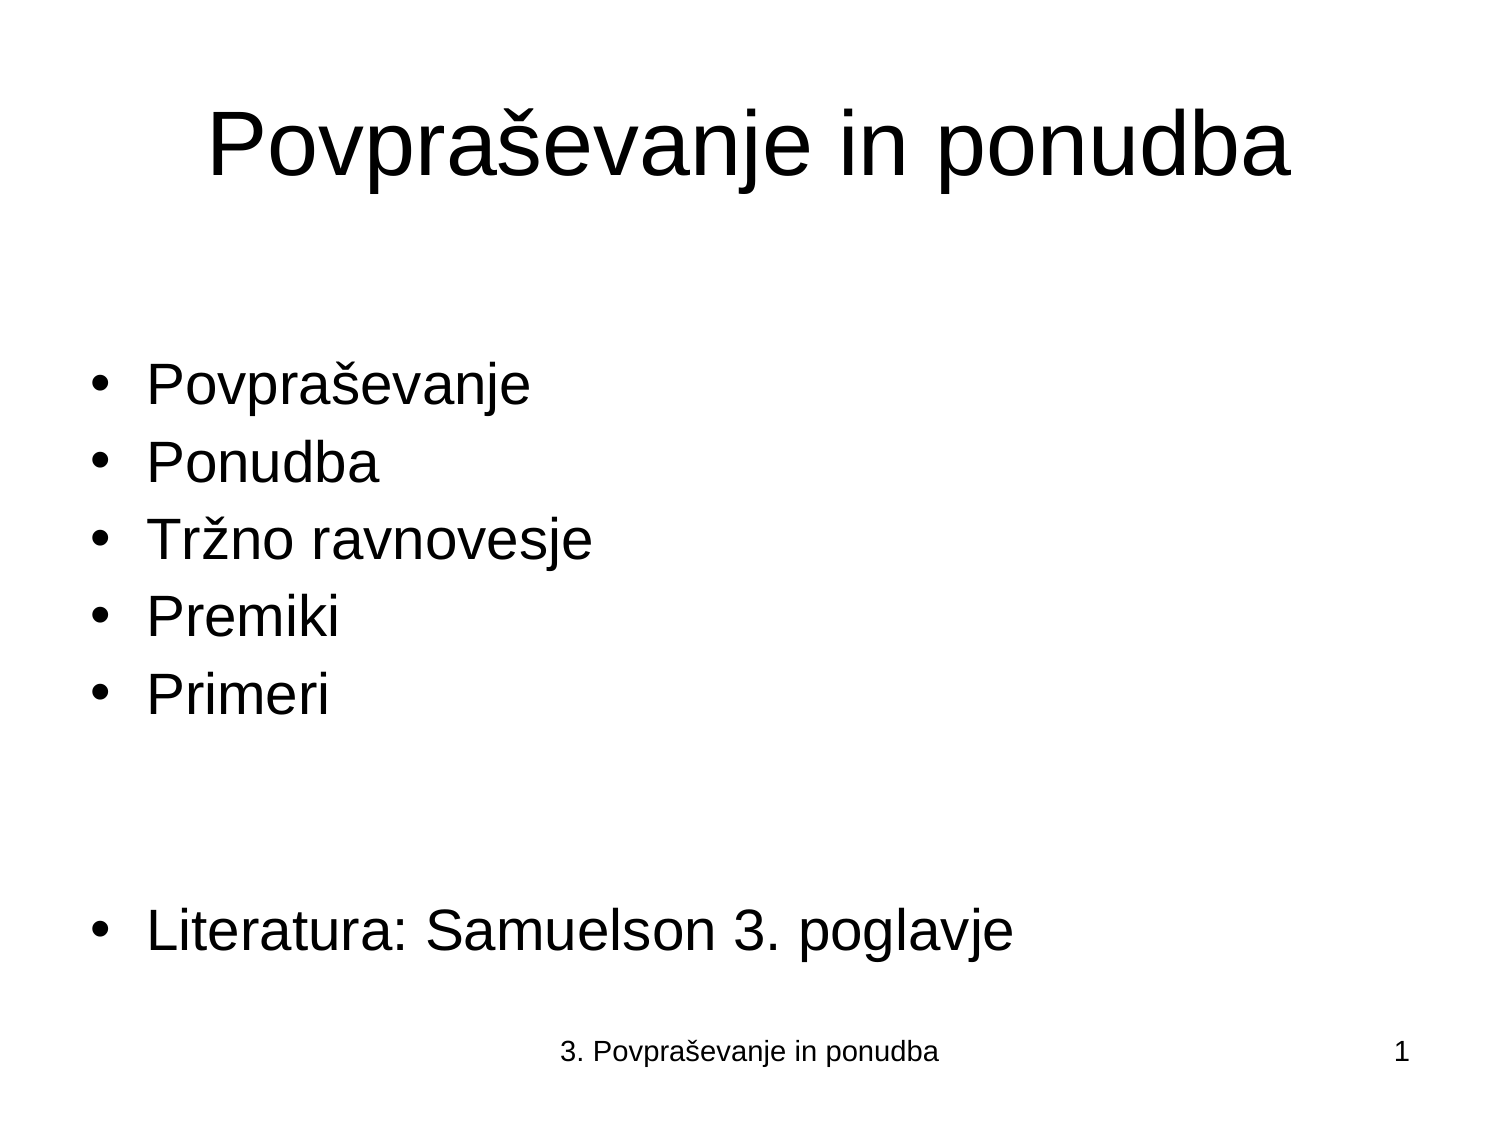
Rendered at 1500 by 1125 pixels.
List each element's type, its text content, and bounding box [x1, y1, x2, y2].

list Povpraševanje Ponudba Tržno ravnovesje Premiki Primeri Literatura: Samuelson 3. poglavje [75, 262, 1426, 1006]
text_box <number> [1074, 1024, 1426, 1103]
text_box 3. Povpraševanje in ponudba [512, 1024, 988, 1103]
title Povpraševanje in ponudba [75, 45, 1426, 233]
